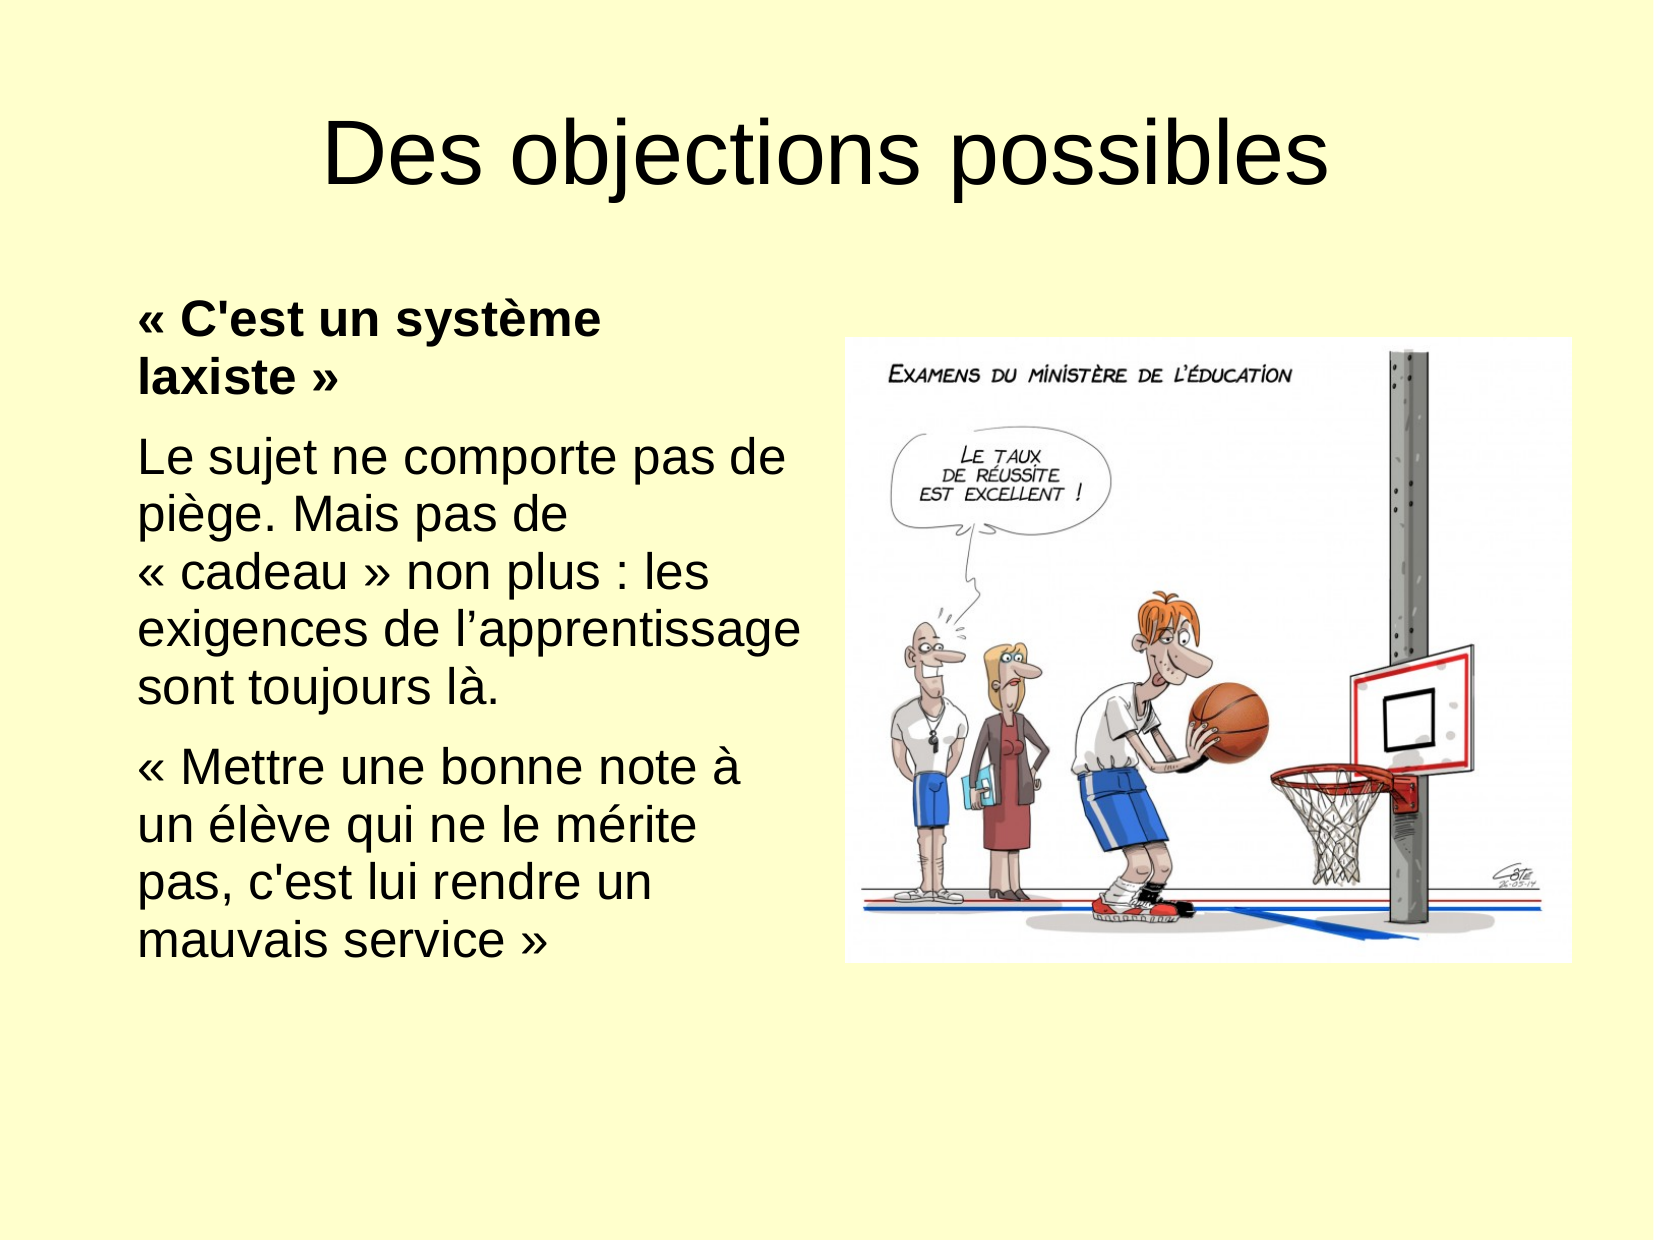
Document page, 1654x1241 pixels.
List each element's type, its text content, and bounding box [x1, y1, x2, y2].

title Des objections possibles [82, 49, 1571, 257]
list « C'est un système laxiste » Le sujet ne comporte pas de piège. Mais pas de « cadeau » non plus : les exigences de l’apprentissage sont toujours là. « Mettre une bonne note à un élève qui ne le mérite pas, c'est lui rendre un mauvais service » [82, 290, 809, 1010]
picture [845, 337, 1572, 963]
